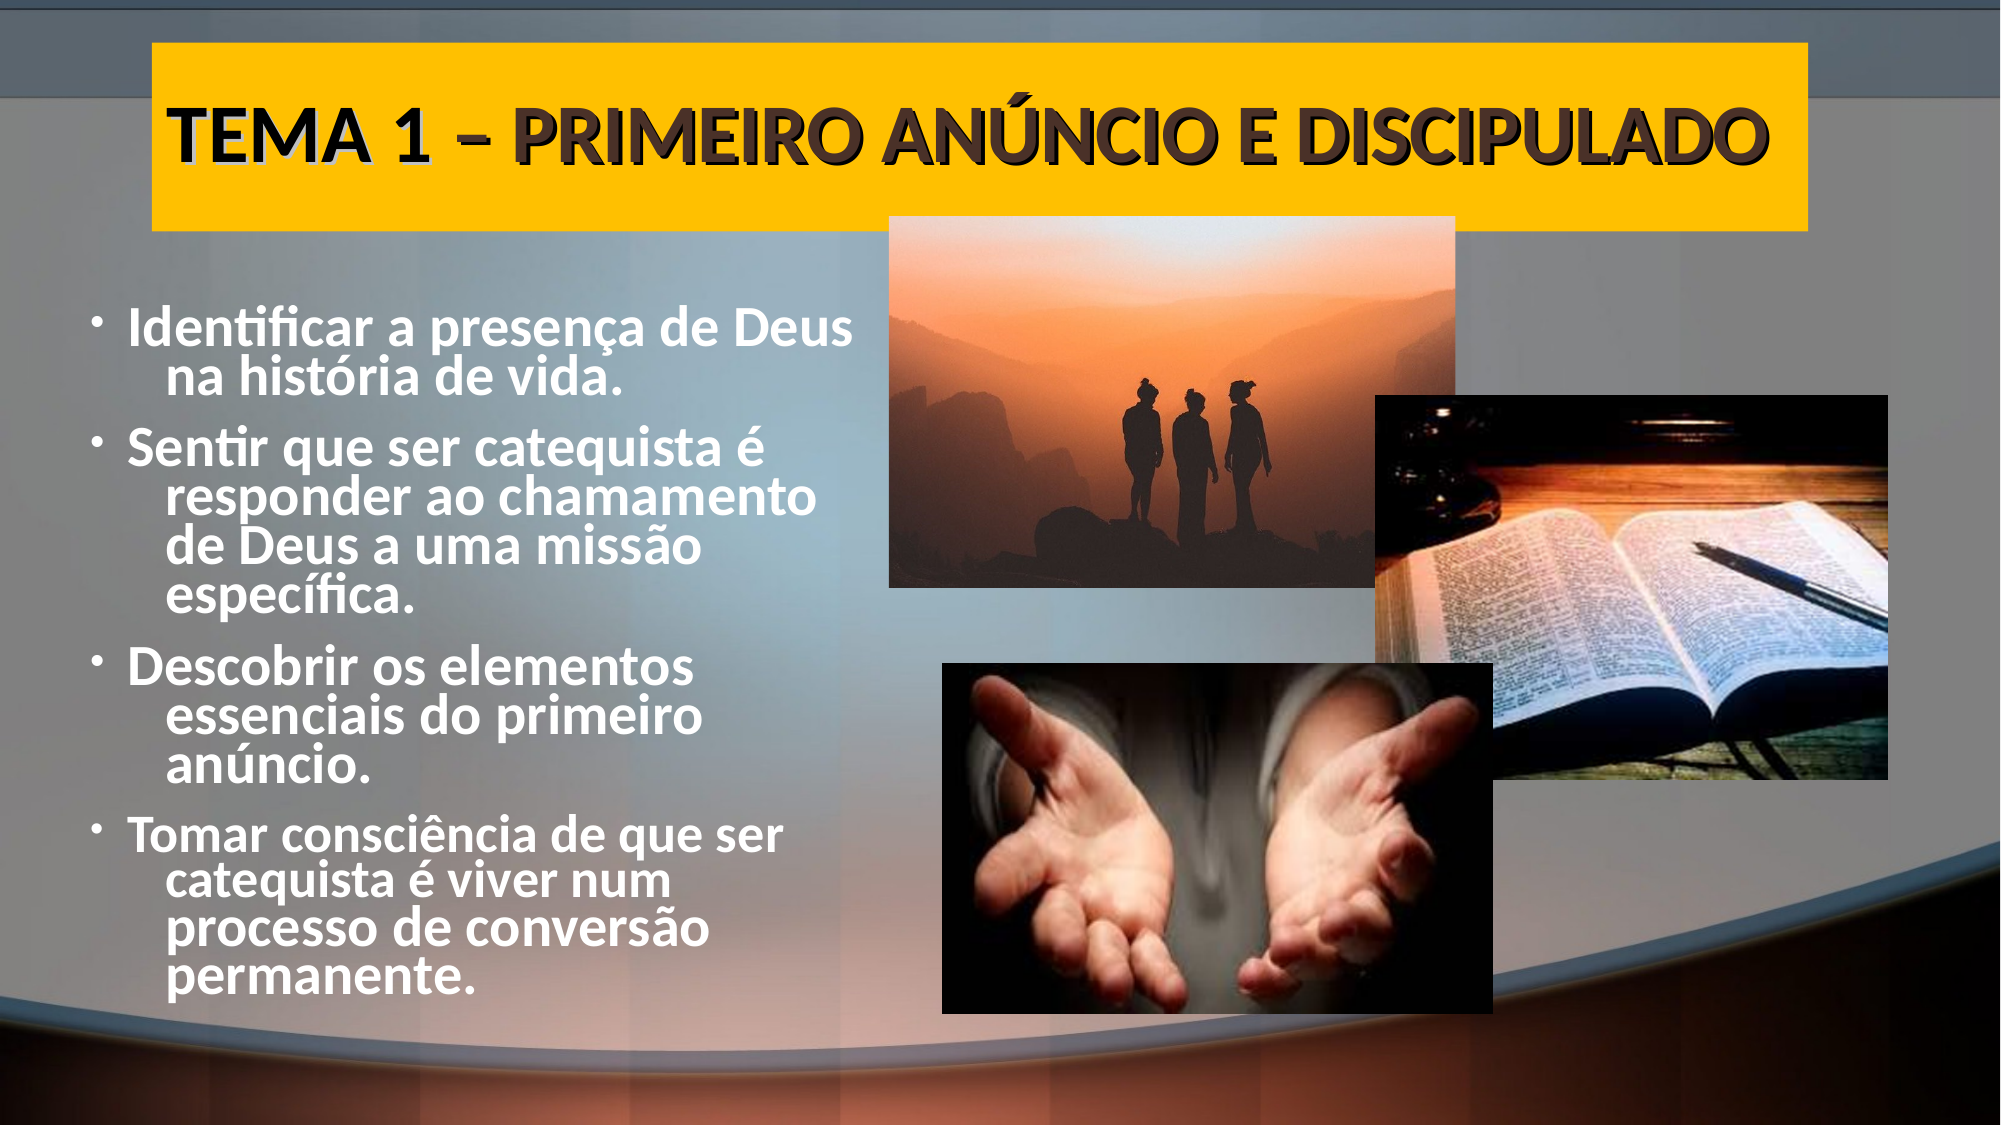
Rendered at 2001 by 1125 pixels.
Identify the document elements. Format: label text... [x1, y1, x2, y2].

picture [888, 216, 1888, 1014]
list Identificar a presença de Deus na história de vida. Sentir que ser catequista é responder ao chamamento de Deus a uma missão específica. Descobrir os elementos essenciais do primeiro anúncio. Tomar consciência de que ser catequista é viver num processo de conversão permanente. [75, 299, 878, 1014]
title TEMA 1 – PRIMEIRO ANÚNCIO E DISCIPULADO [151, 42, 1809, 232]
